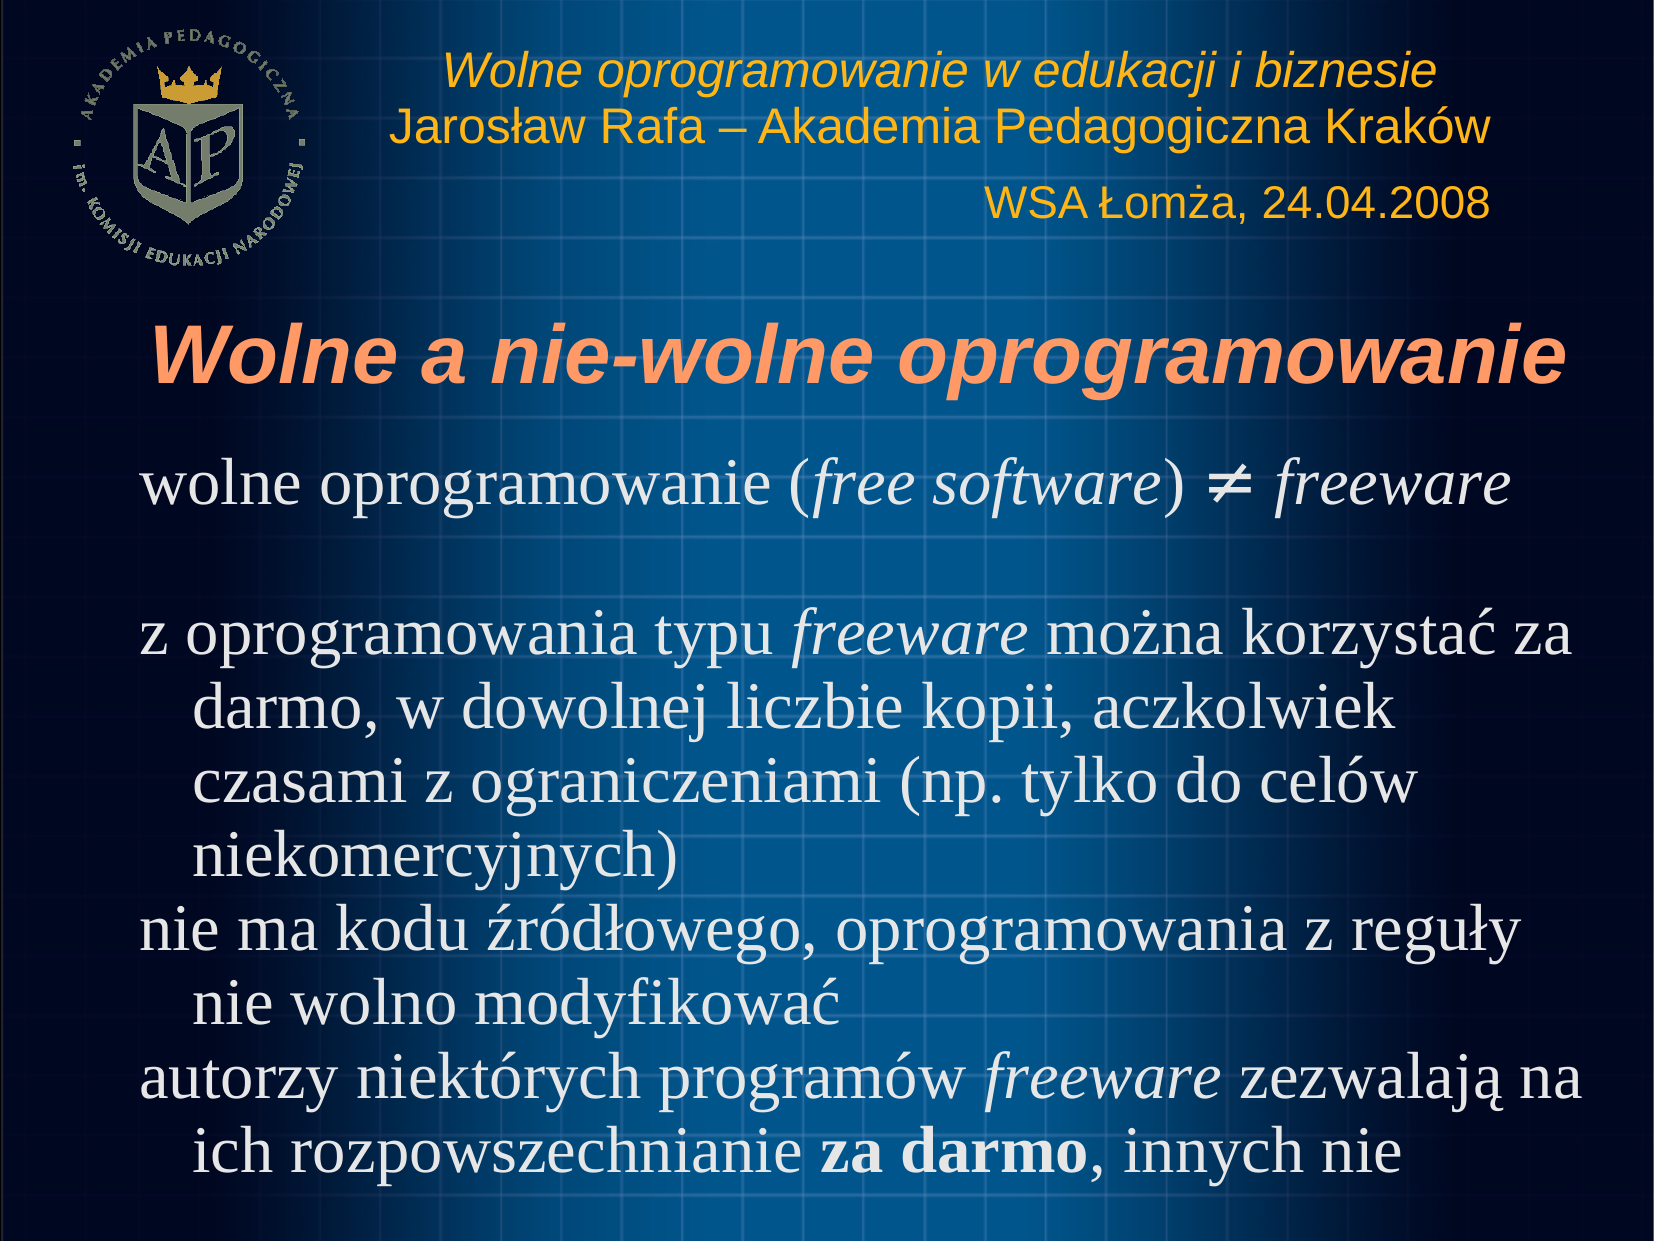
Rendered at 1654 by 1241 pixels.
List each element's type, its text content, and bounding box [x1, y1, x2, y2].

list wolne oprogramowanie (free software) ≠ freeware z oprogramowania typu freeware można korzystać za darmo, w dowolnej liczbie kopii, aczkolwiek czasami z ograniczeniami (np. tylko do celów niekomercyjnych) nie ma kodu źródłowego, oprogramowania z reguły nie wolno modyfikować autorzy niektórych programów freeware zezwalają na ich rozpowszechnianie za darmo, innych nie [121, 442, 1595, 1188]
title Wolne a nie-wolne oprogramowanie [123, 302, 1595, 407]
picture [0, 0, 1654, 1241]
